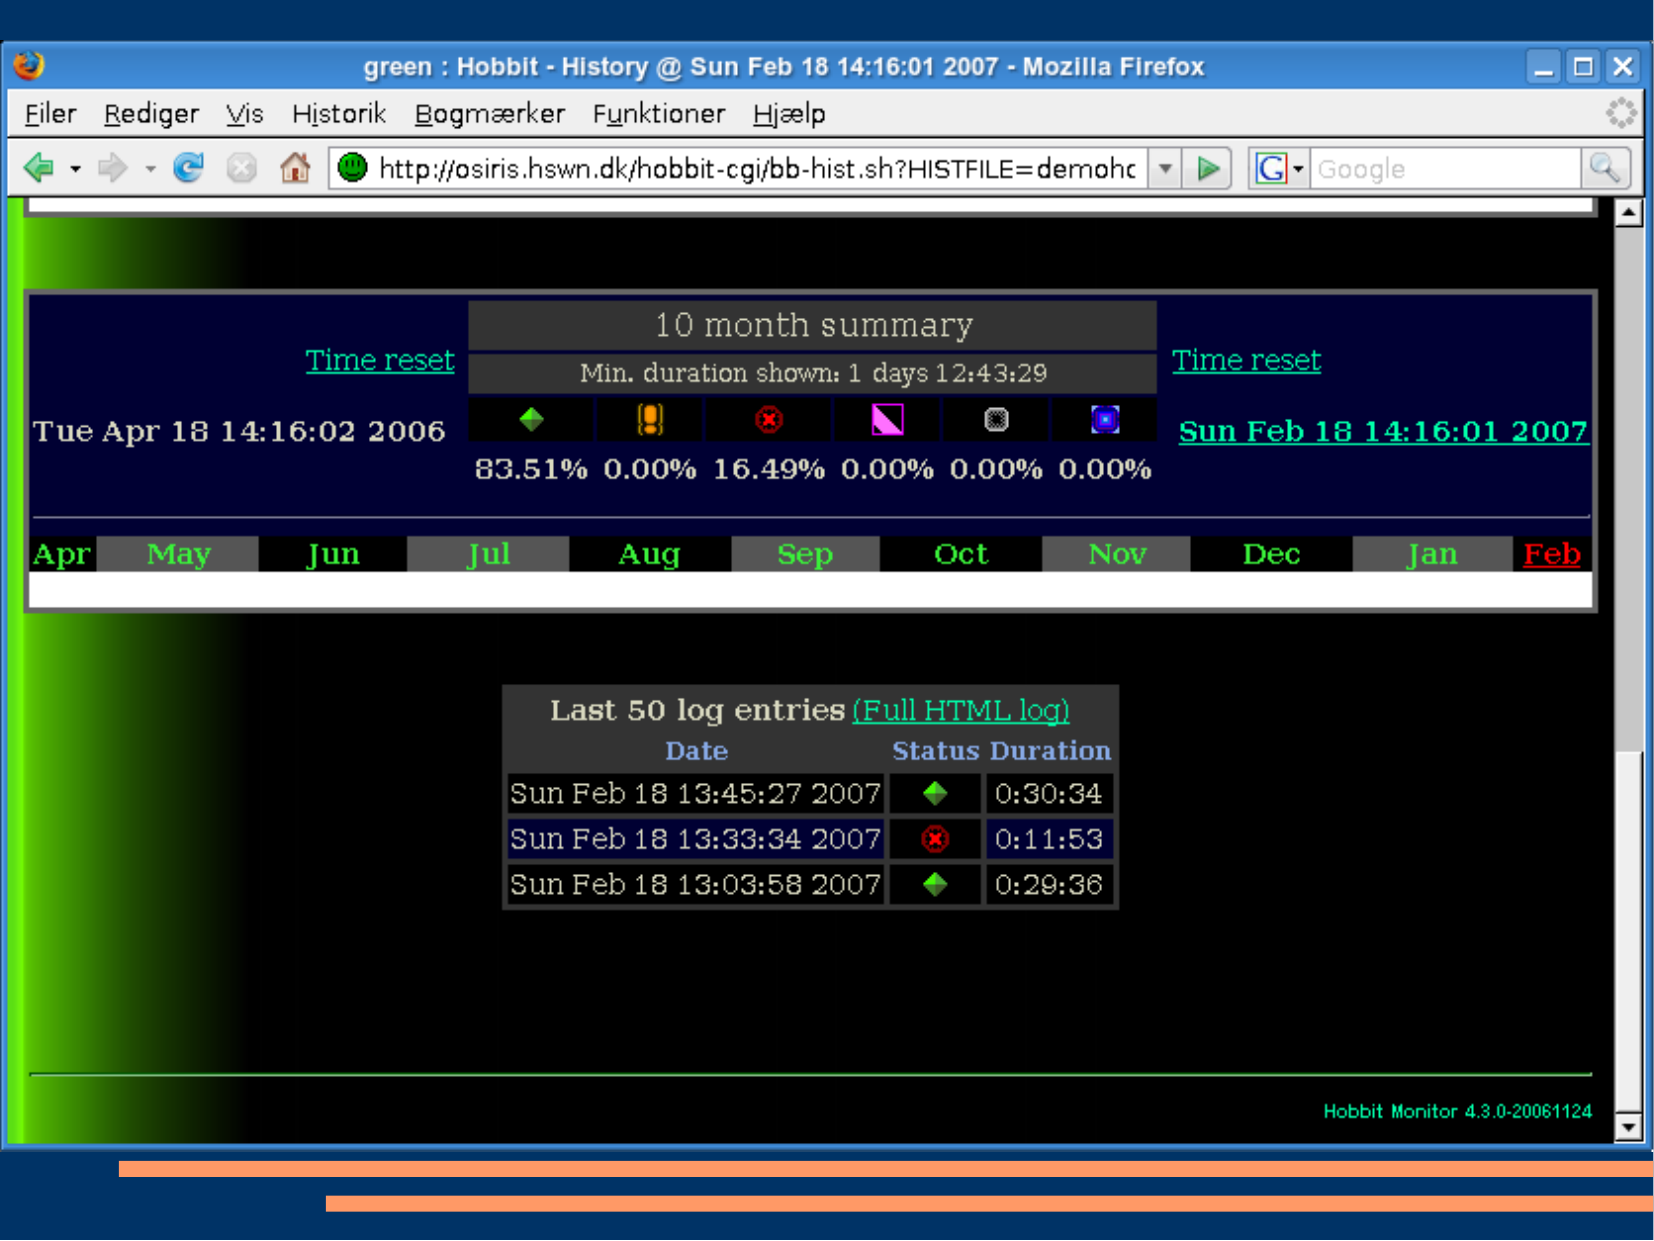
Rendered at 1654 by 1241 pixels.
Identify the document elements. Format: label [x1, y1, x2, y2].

picture [0, 40, 1654, 1152]
